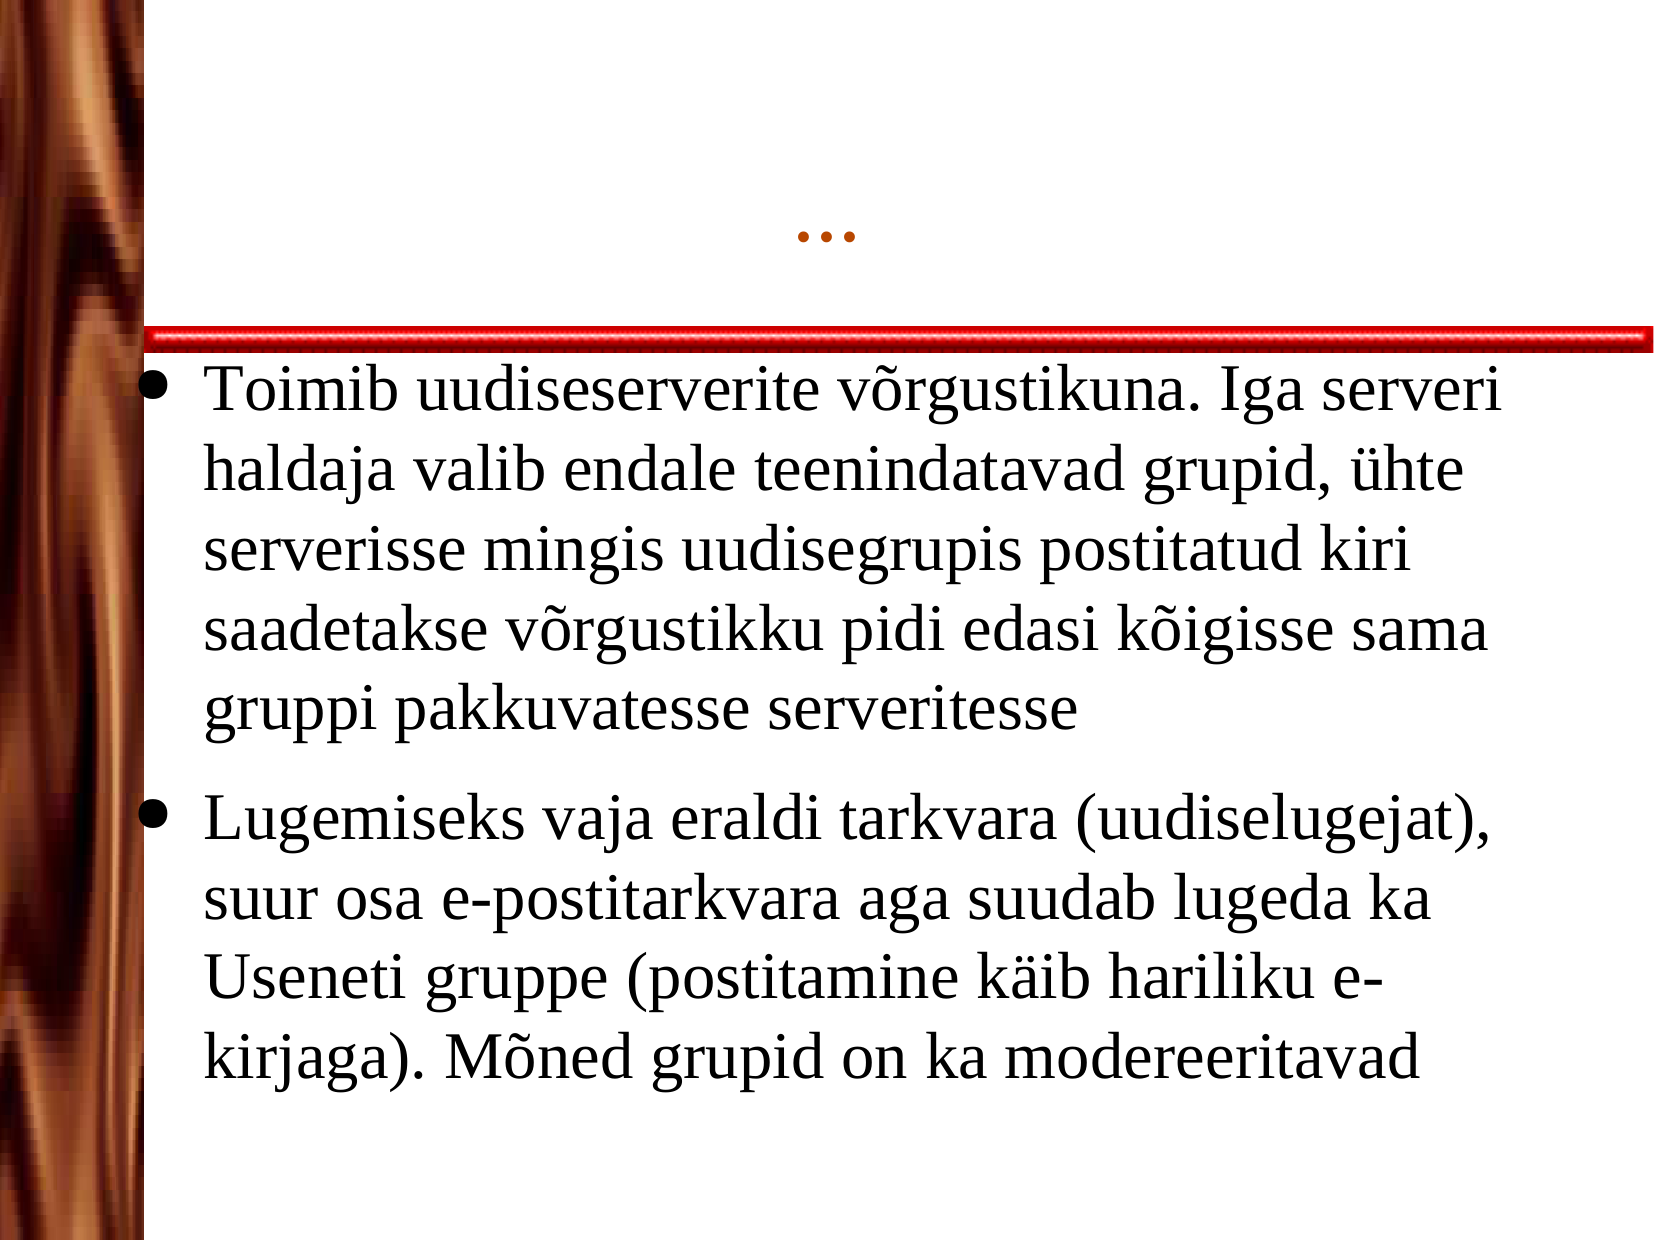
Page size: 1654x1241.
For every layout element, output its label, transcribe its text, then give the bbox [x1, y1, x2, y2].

picture [0, 0, 1654, 1240]
list Toimib uudiseserverite võrgustikuna. Iga serveri haldaja valib endale teenindatavad grupid, ühte serverisse mingis uudisegrupis postitatud kiri saadetakse võrgustikku pidi edasi kõigisse sama gruppi pakkuvatesse serveritesse Lugemiseks vaja eraldi tarkvara (uudiselugejat), suur osa e-postitarkvara aga suudab lugeda ka Useneti gruppe (postitamine käib hariliku e-kirjaga). Mõned grupid on ka modereeritavad [121, 344, 1533, 1126]
title ... [121, 100, 1533, 312]
